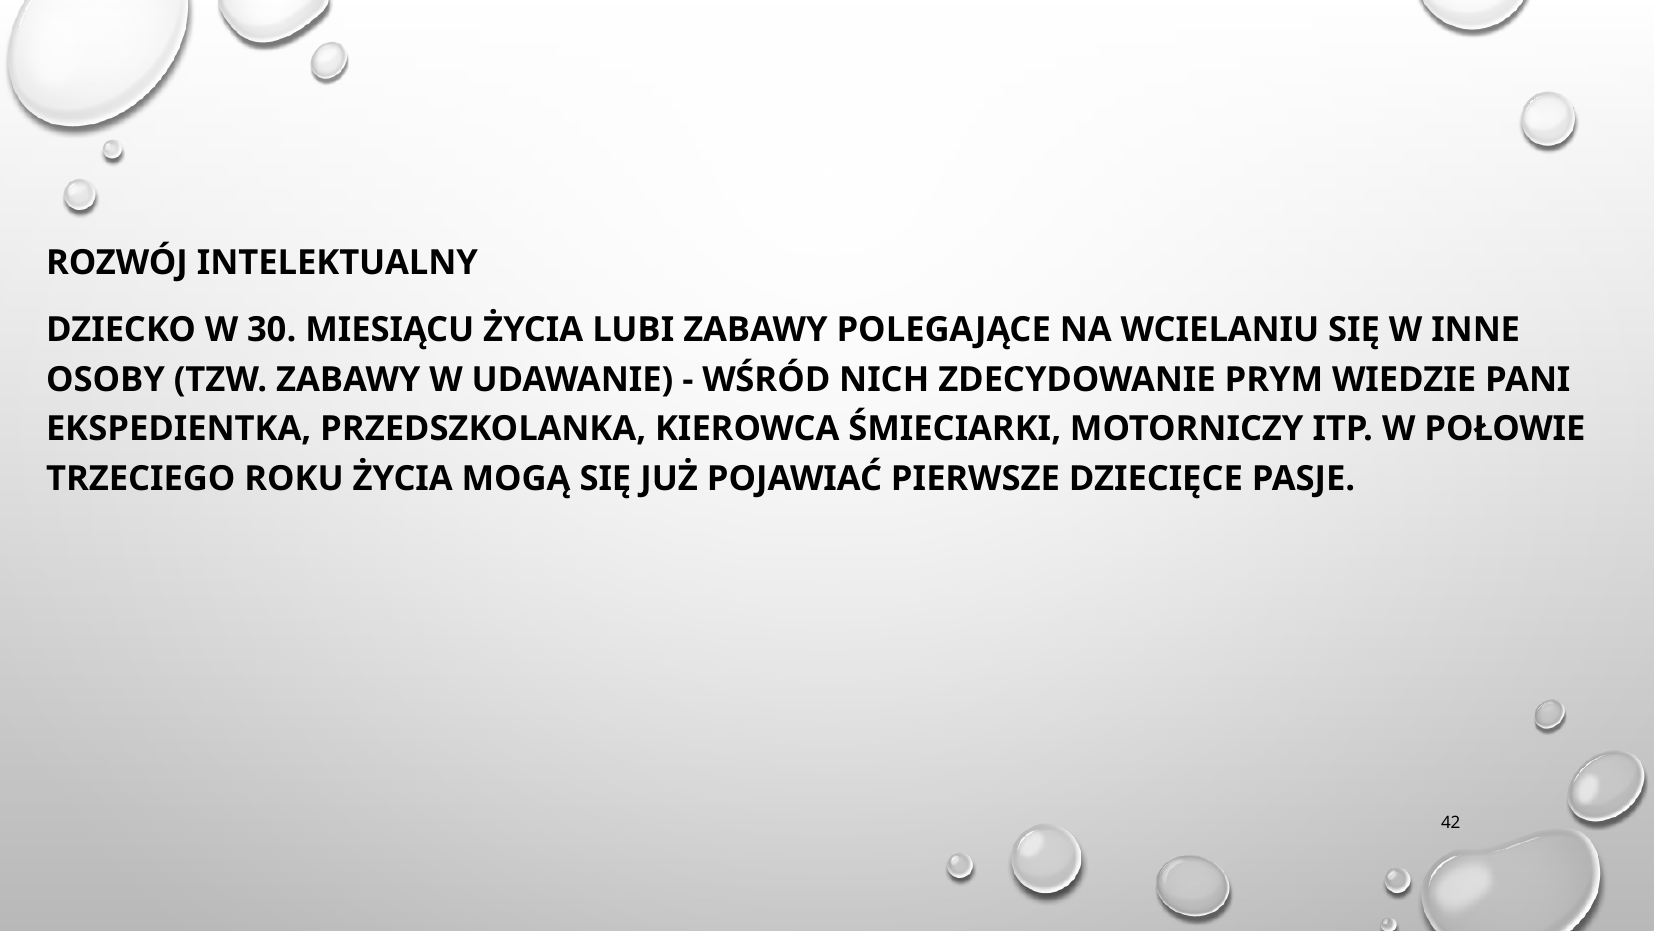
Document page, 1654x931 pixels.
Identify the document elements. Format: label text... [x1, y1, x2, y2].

list Rozwój intelektualny Dziecko w 30. miesiącu życia lubi zabawy polegające na wcielaniu się w inne osoby (tzw. zabawy w udawanie) - wśród nich zdecydowanie prym wiedzie pani ekspedientka, przedszkolanka, kierowca śmieciarki, motorniczy itp. W połowie trzeciego roku życia mogą się już pojawiać pierwsze dziecięce pasje. [31, 224, 1654, 764]
text_box [1426, 798, 1530, 848]
